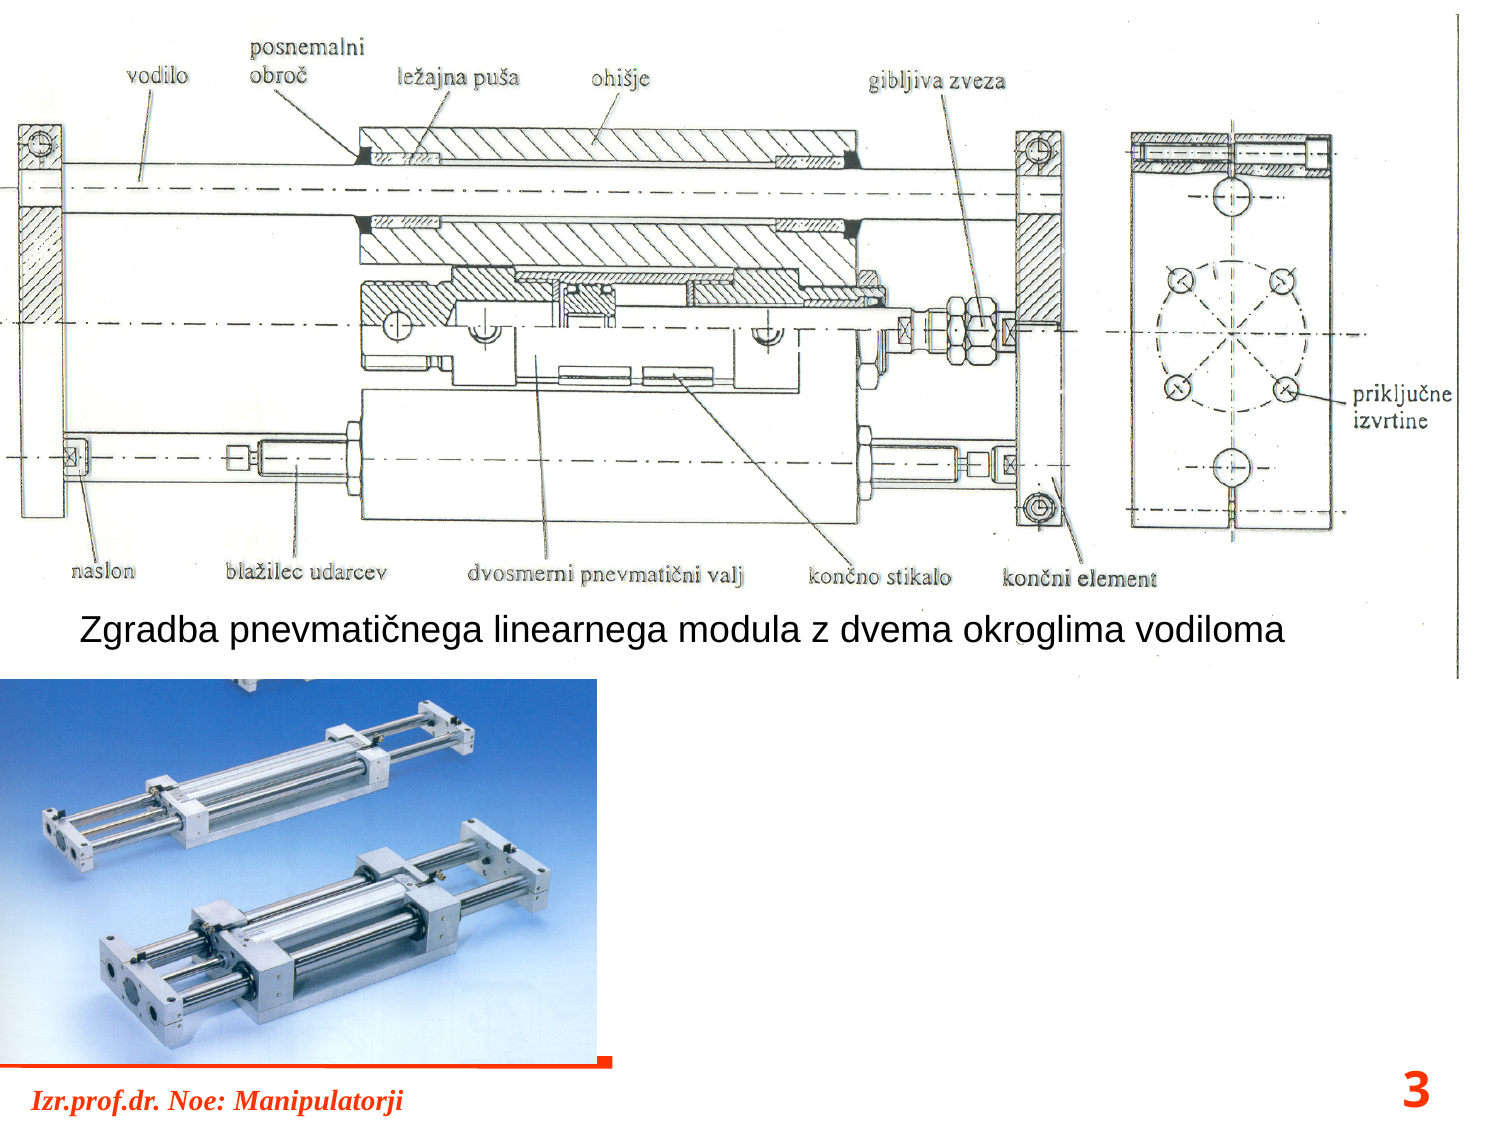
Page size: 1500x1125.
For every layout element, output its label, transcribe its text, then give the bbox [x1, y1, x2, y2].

text_box Zgradba pnevmatičnega linearnega modula z dvema okroglima vodiloma [64, 597, 1353, 658]
picture [0, 14, 1459, 1064]
